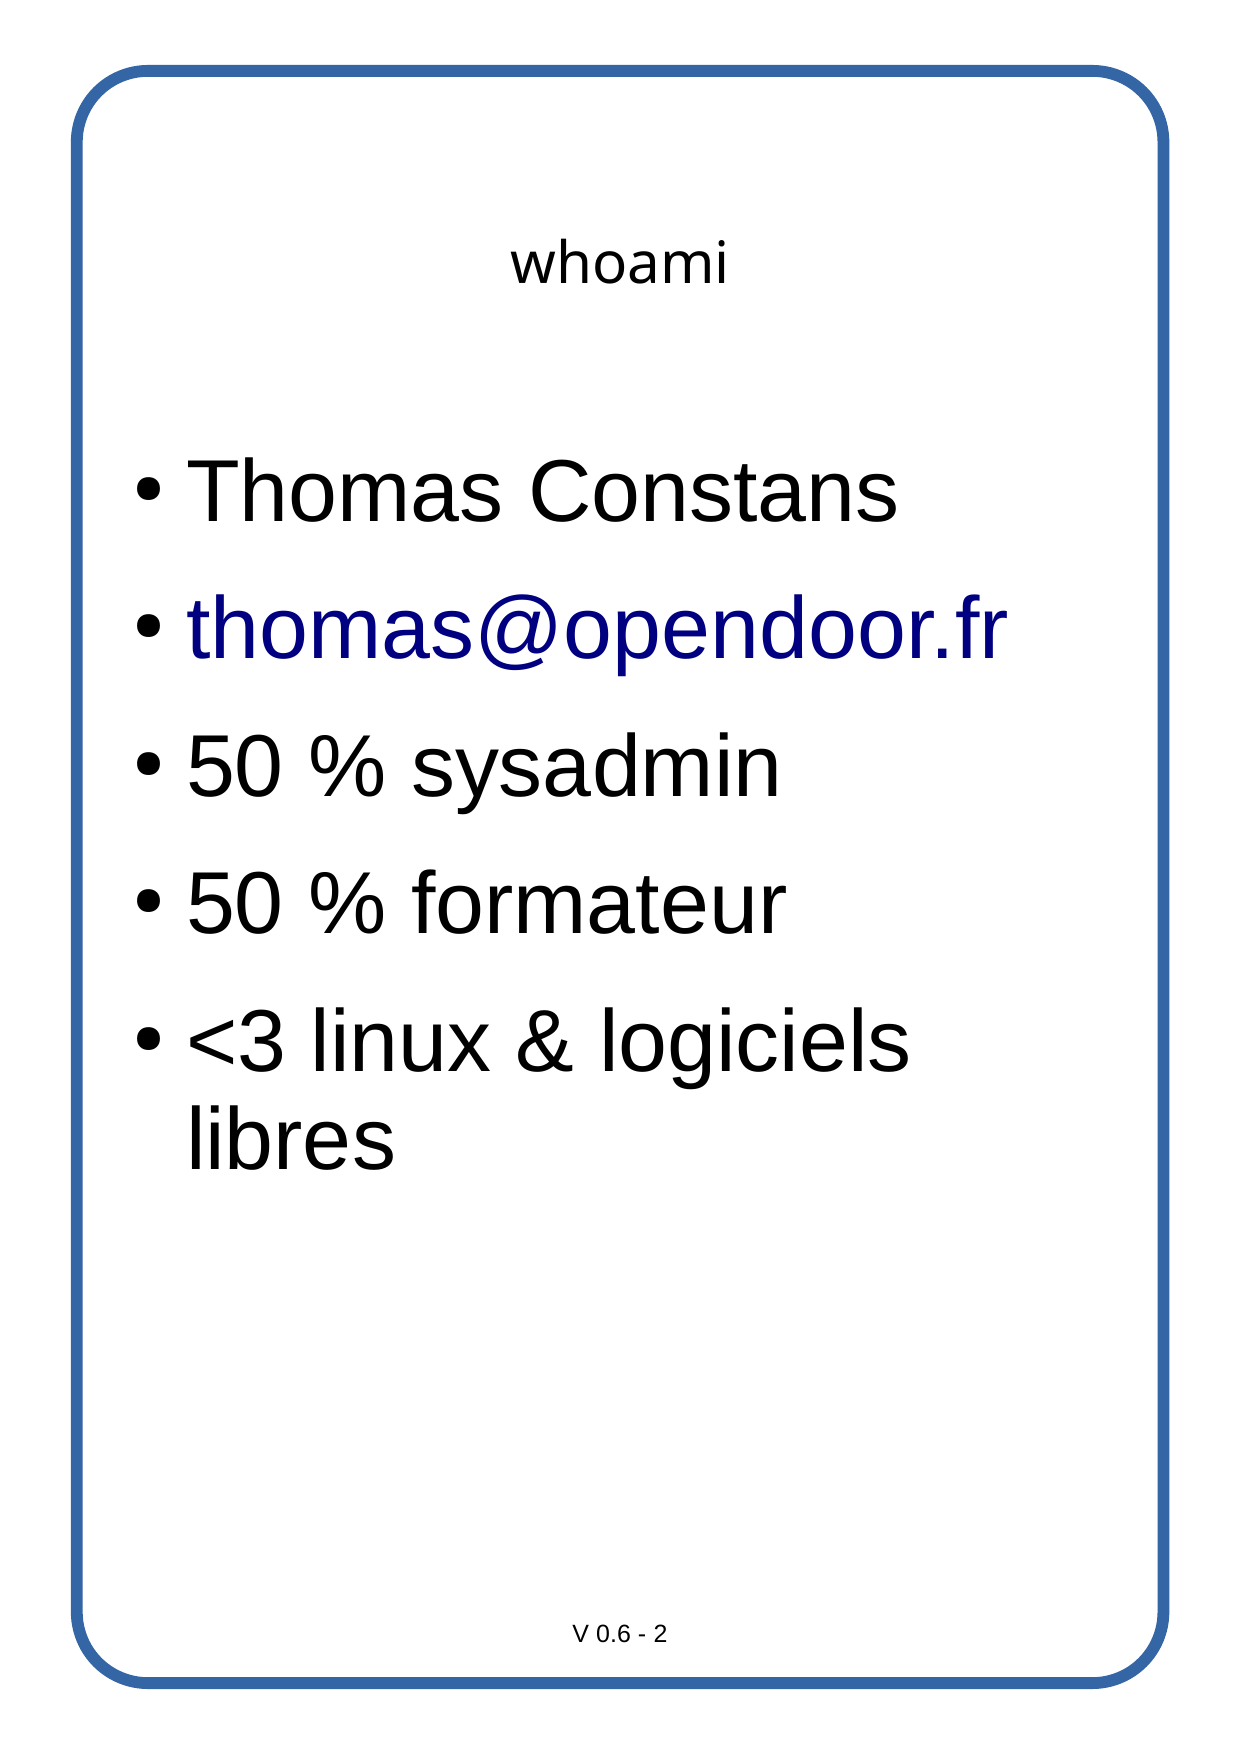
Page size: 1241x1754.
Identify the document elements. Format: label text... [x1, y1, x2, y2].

title whoami [115, 124, 1125, 398]
list Thomas Constans thomas@opendoor.fr 50 % sysadmin 50 % formateur <3 linux & logiciels libres [115, 441, 1125, 1391]
